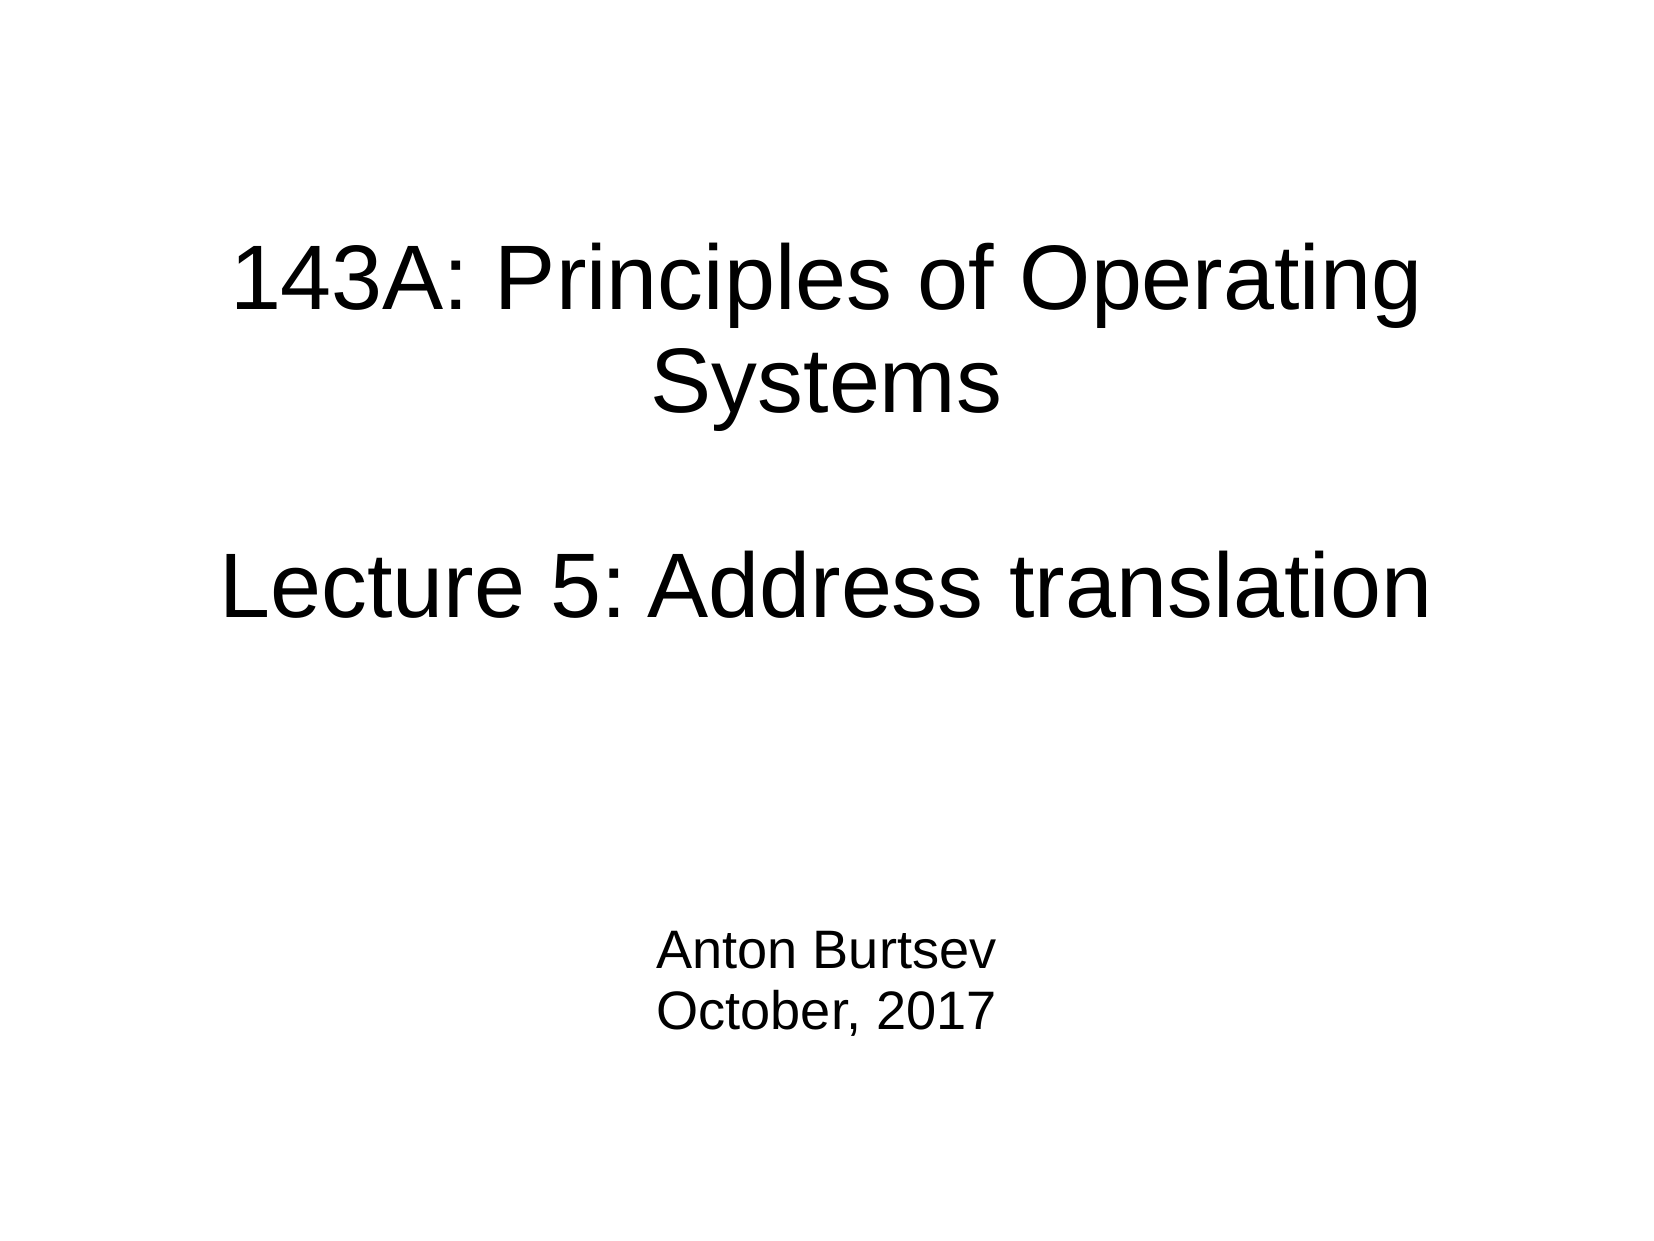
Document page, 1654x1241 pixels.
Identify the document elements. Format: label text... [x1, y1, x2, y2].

title 143A: Principles of Operating Systems Lecture 5: Address translation [82, 113, 1571, 637]
subtitle Anton Burtsev October, 2017 [82, 637, 1571, 1109]
